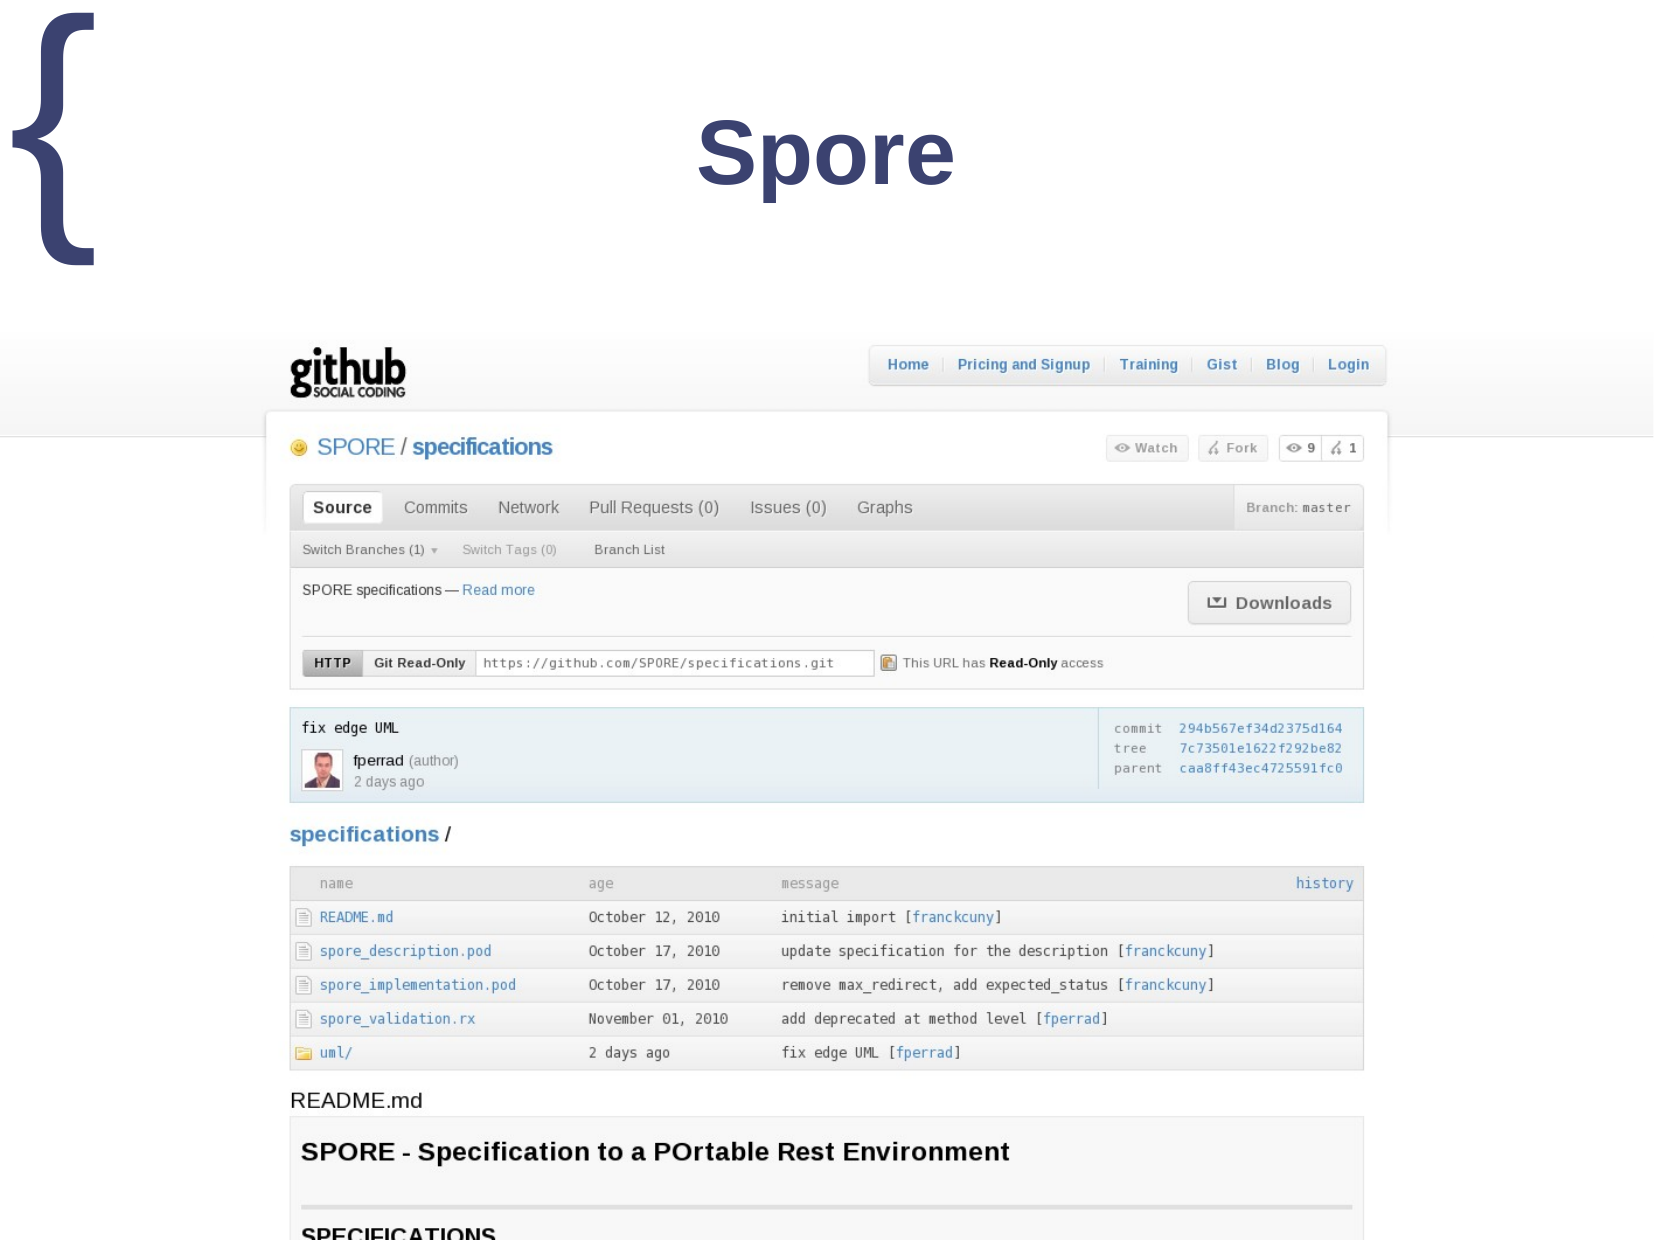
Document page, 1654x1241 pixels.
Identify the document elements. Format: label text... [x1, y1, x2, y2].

title Spore [82, 56, 1571, 250]
picture [0, 331, 1654, 1241]
